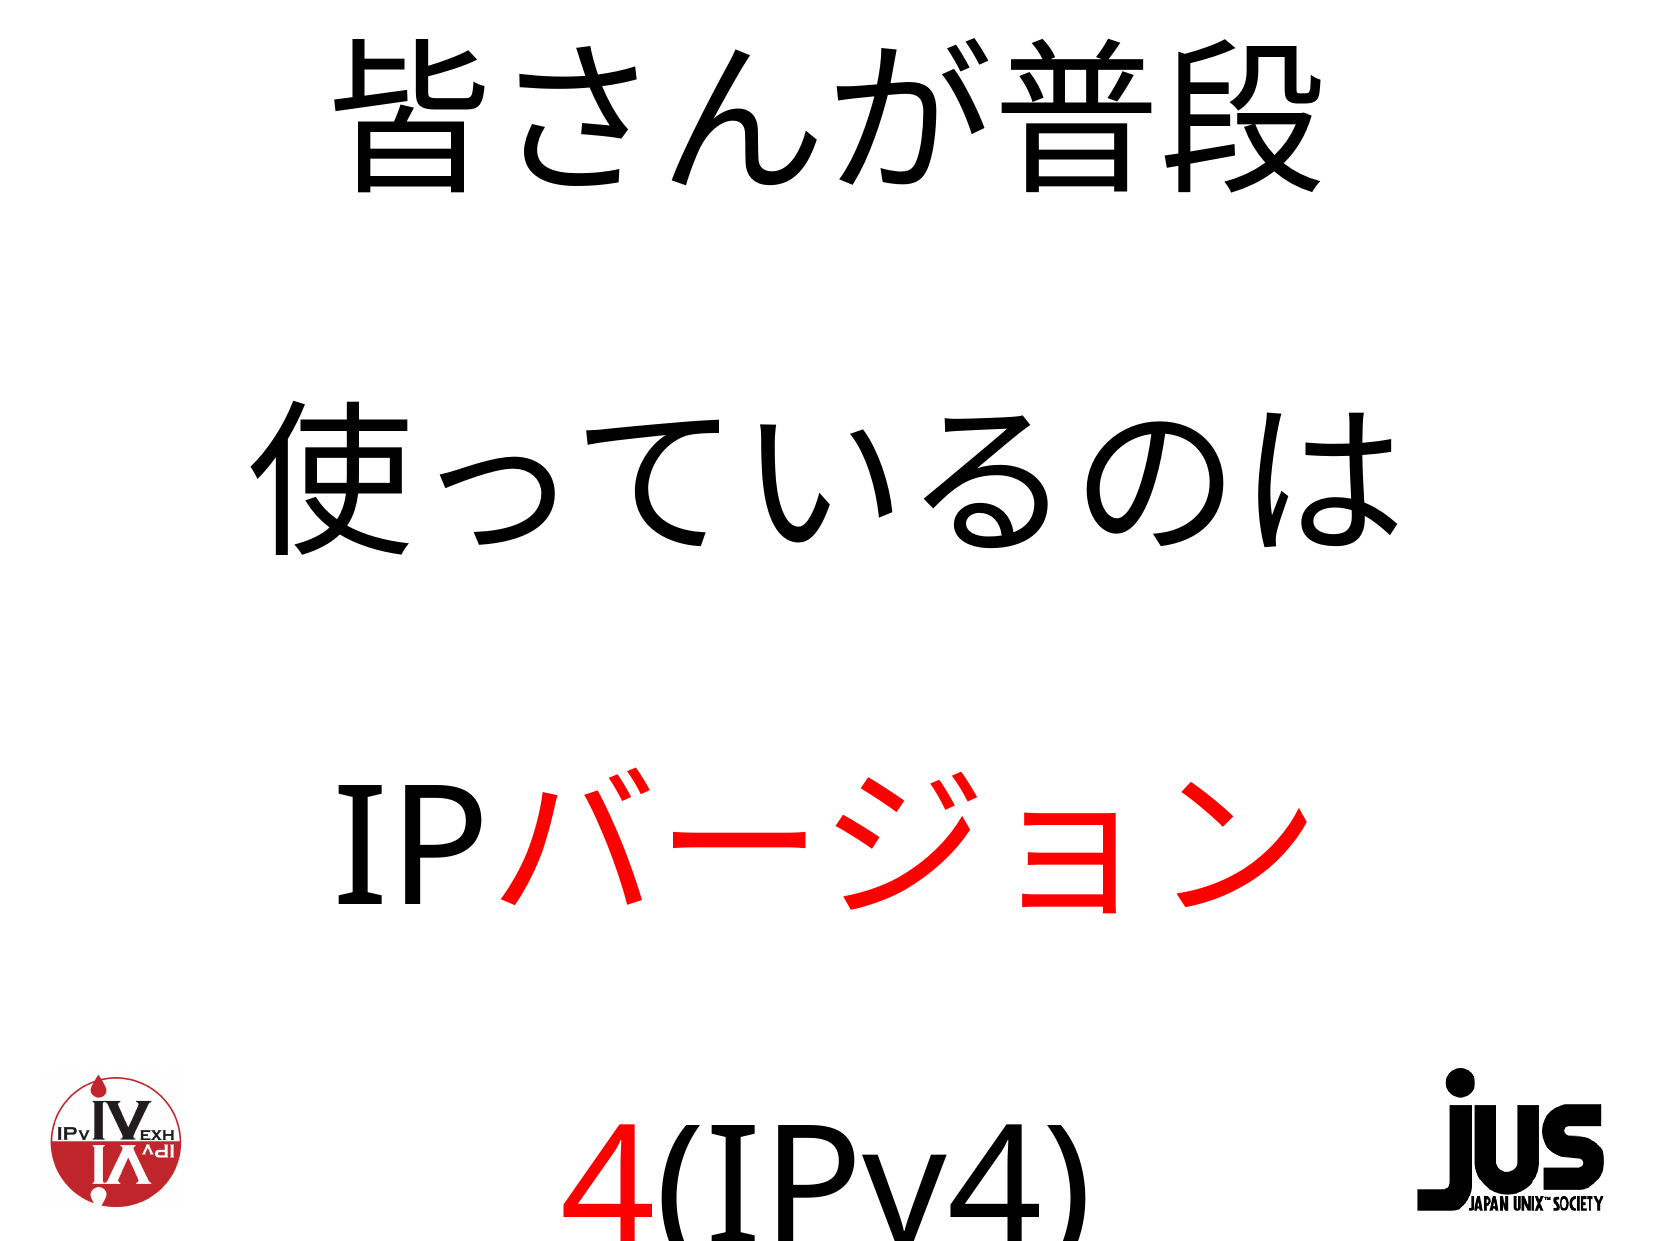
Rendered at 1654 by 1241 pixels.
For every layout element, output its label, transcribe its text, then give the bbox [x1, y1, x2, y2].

subtitle 皆さんが普段 使っているのは IPバージョン4(IPv4) [82, 56, 1571, 1102]
picture [41, 1068, 190, 1210]
picture [1417, 1068, 1604, 1211]
